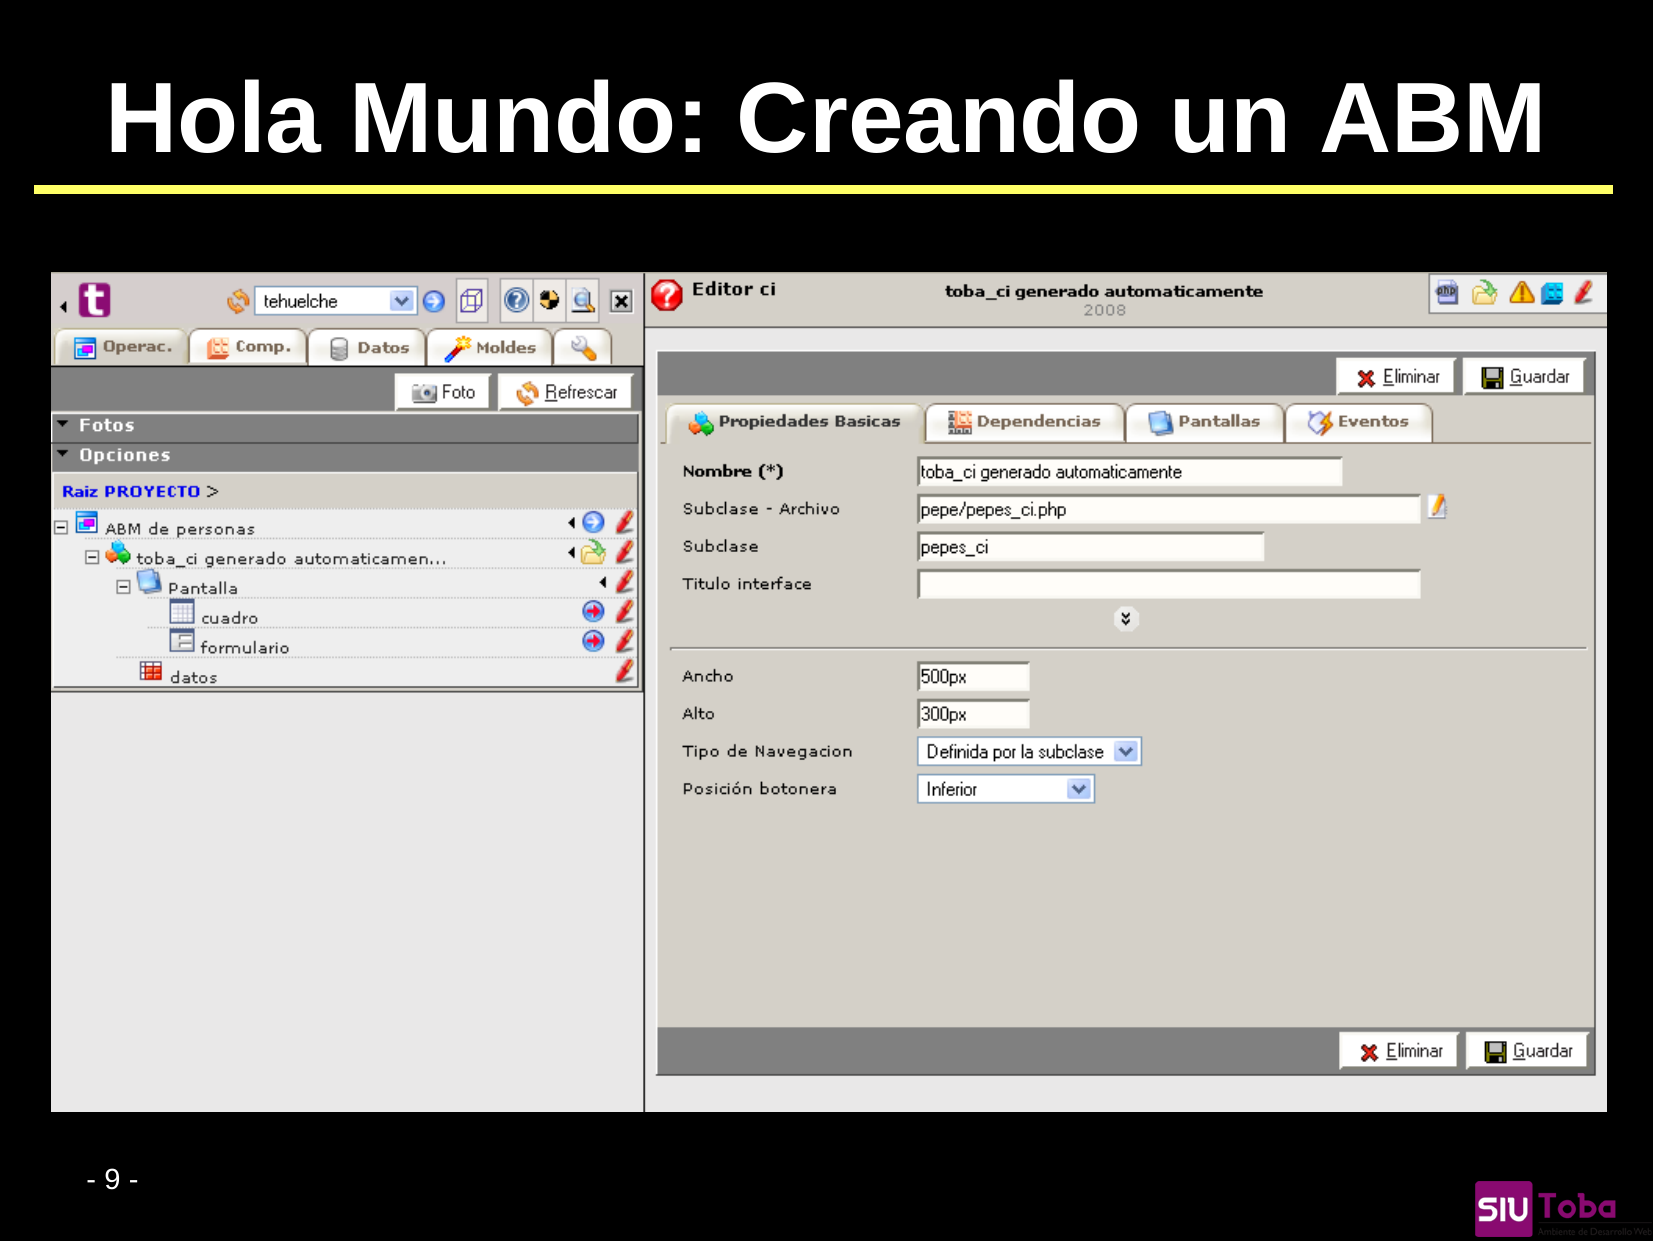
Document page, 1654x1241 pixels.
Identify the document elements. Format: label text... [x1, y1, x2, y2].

picture [51, 272, 1607, 1112]
title Hola Mundo: Creando un ABM [58, 47, 1594, 188]
picture [1475, 1181, 1652, 1237]
